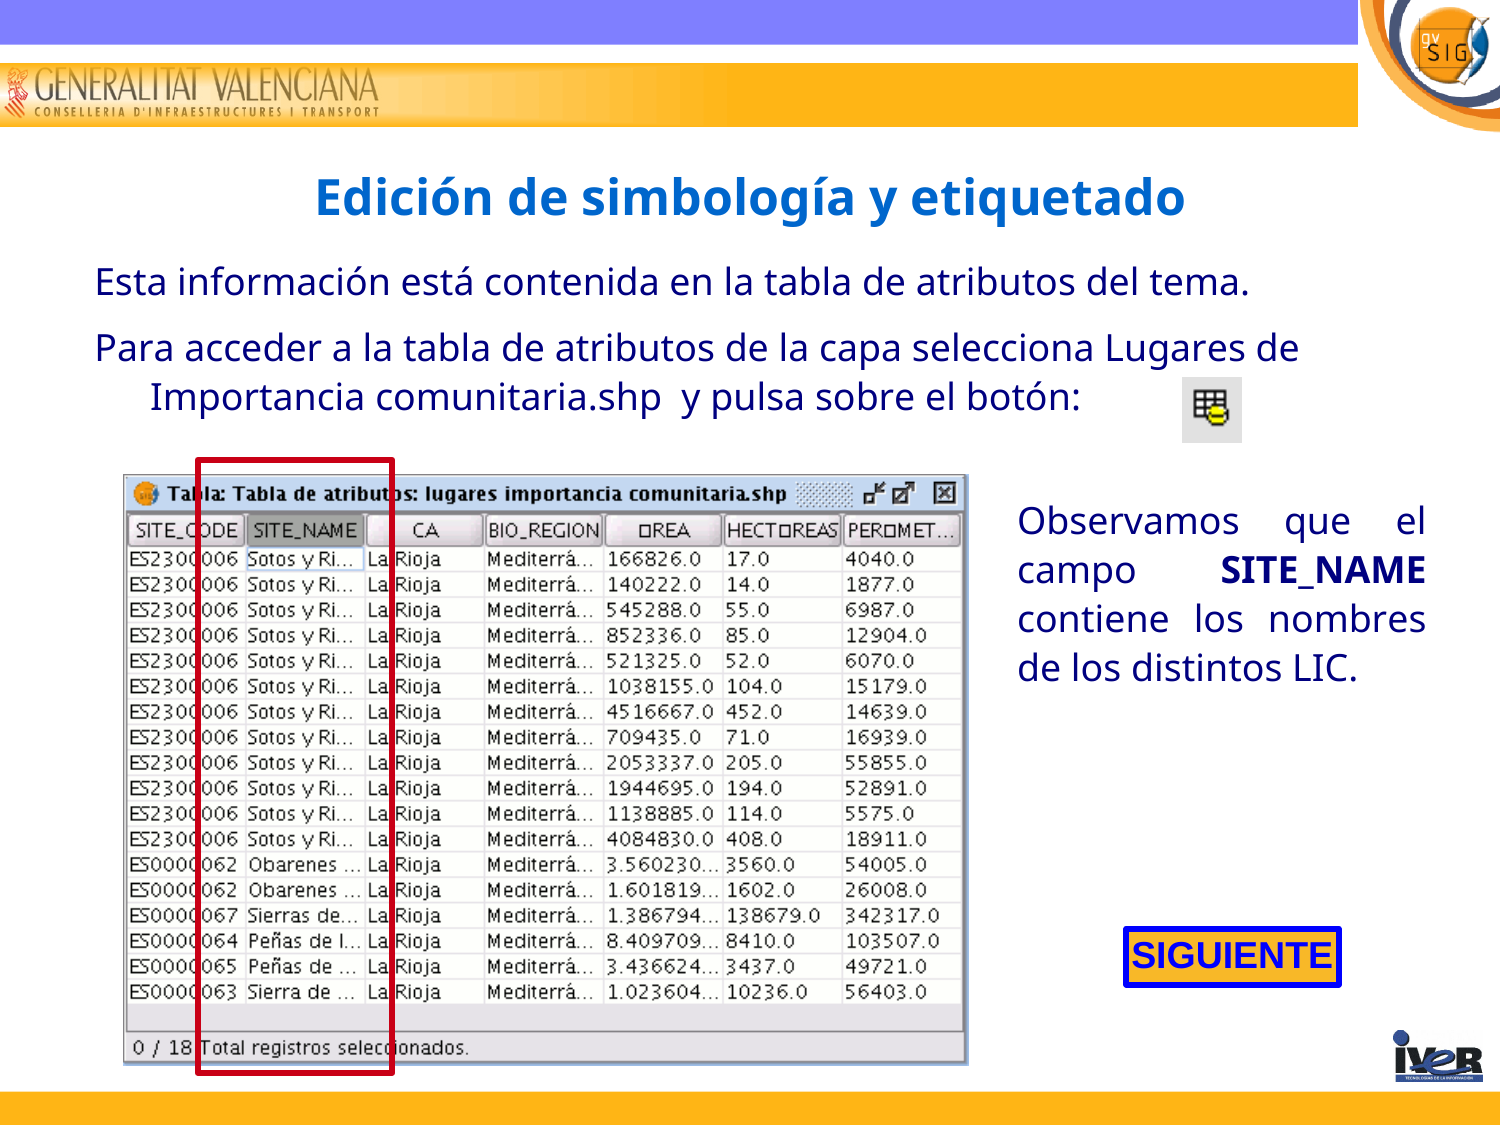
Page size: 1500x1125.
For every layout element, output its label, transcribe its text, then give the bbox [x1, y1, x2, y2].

text_box Observamos que el campo SITE_NAME contiene los nombres de los distintos LIC. [1017, 495, 1427, 802]
picture [123, 474, 195, 624]
text_box [120, 624, 567, 1059]
picture [395, 474, 969, 1066]
picture [123, 1059, 195, 1066]
picture [1358, 0, 1500, 133]
picture [1393, 1030, 1483, 1082]
picture [201, 1059, 389, 1066]
title Edición de simbología y etiquetado [110, 95, 1391, 256]
list Esta información está contenida en la tabla de atributos del tema. Para acceder a la tabla de atributos de la capa selecciona Lugares de Importancia comunitaria.shp y pulsa sobre el botón: [94, 256, 1419, 631]
picture [1182, 377, 1242, 443]
text_box SIGUIENTE [1126, 928, 1339, 985]
picture [201, 474, 389, 624]
